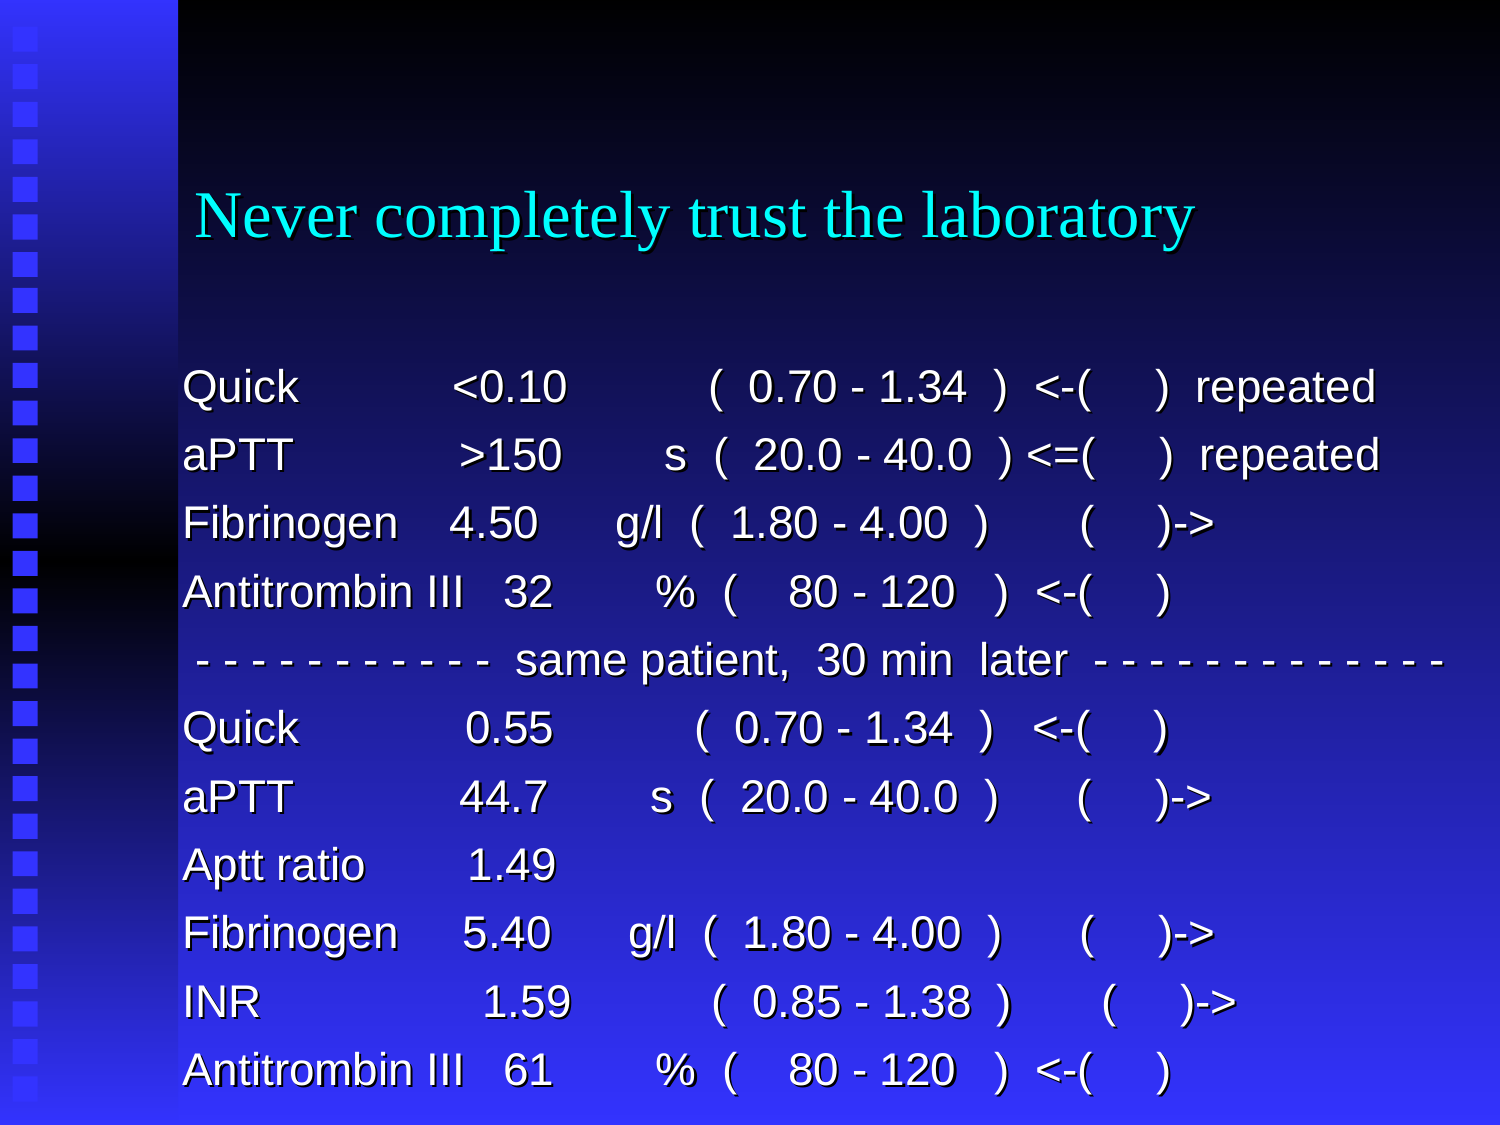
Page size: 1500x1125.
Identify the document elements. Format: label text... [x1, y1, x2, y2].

title Never completely trust the laboratory [194, 110, 1500, 317]
list Quick <0.10 ( 0.70 - 1.34 ) <-( ) repeated aPTT >150 s ( 20.0 - 40.0 ) <=( ) repeated Fibrinogen 4.50 g/l ( 1.80 - 4.00 ) ( )-> Antitrombin III 32 % ( 80 - 120 ) <-( ) - - - - - - - - - - - same patient, 30 min later - - - - - - - - - - - - - Quick 0.55 ( 0.70 - 1.34 ) <-( ) aPTT 44.7 s ( 20.0 - 40.0 ) ( )-> Aptt ratio 1.49 Fibrinogen 5.40 g/l ( 1.80 - 4.00 ) ( )-> INR 1.59 ( 0.85 - 1.38 ) ( )-> Antitrombin III 61 % ( 80 - 120 ) <-( ) [182, 358, 1500, 1103]
